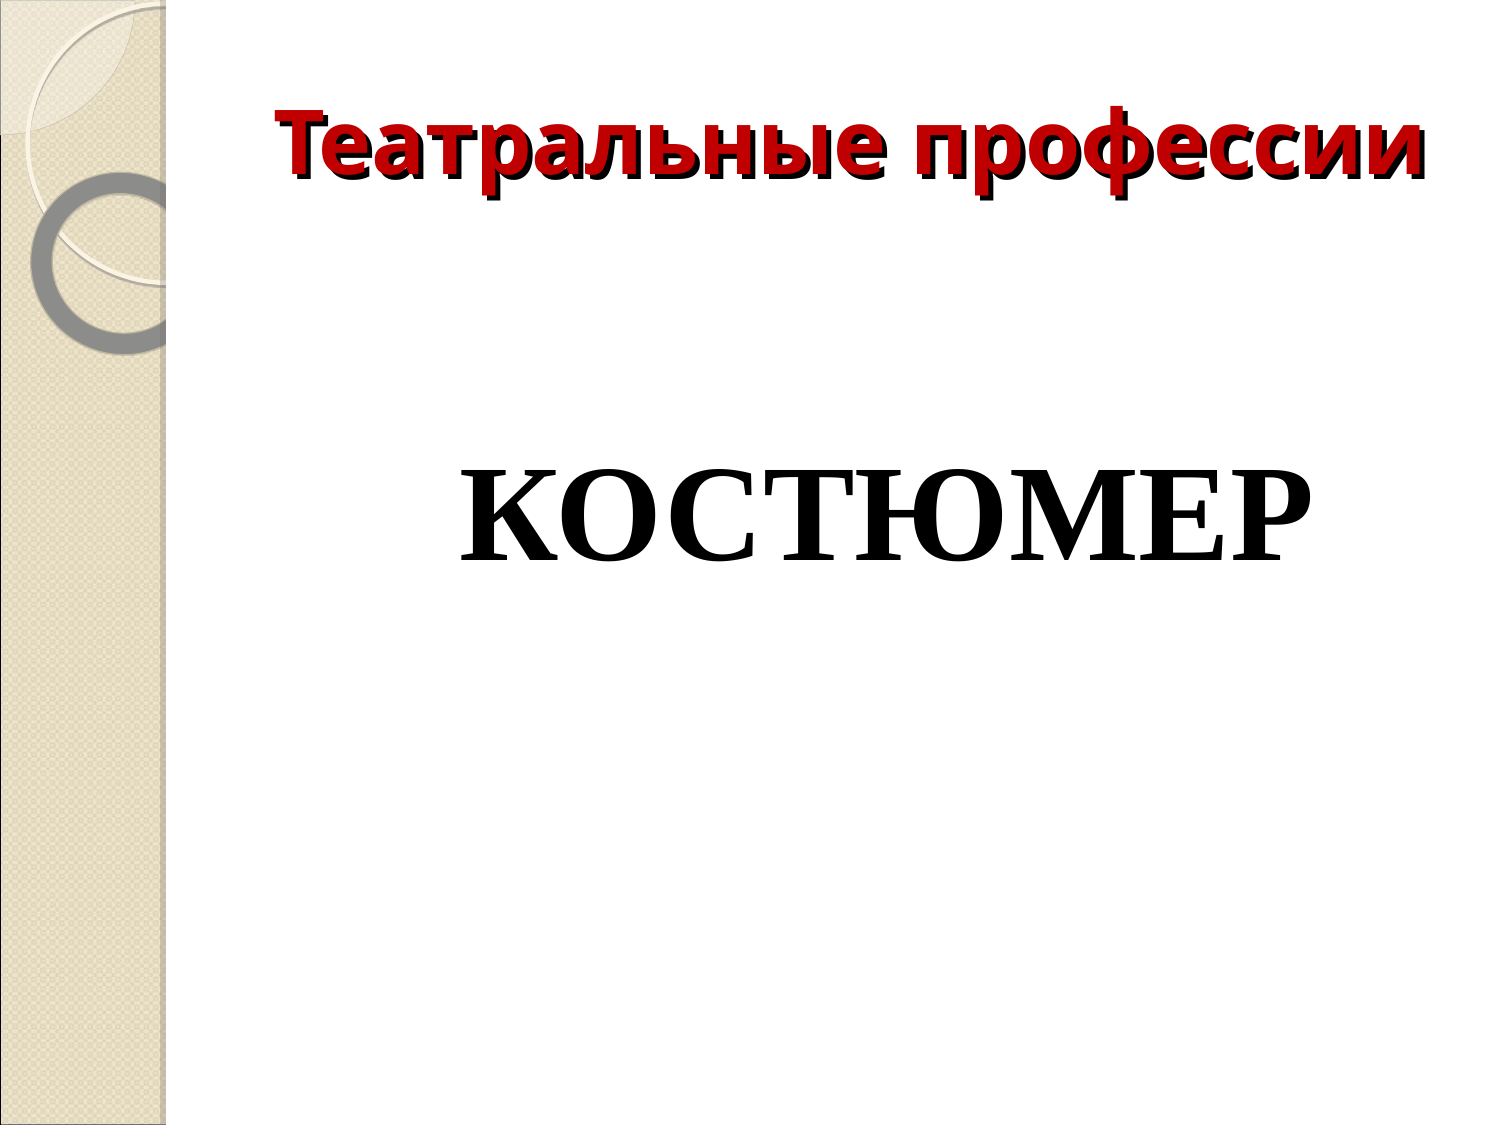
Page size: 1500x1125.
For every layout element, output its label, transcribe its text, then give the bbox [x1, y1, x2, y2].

list КОСТЮМЕР [235, 237, 1466, 1026]
title Театральные профессии [235, 45, 1466, 233]
